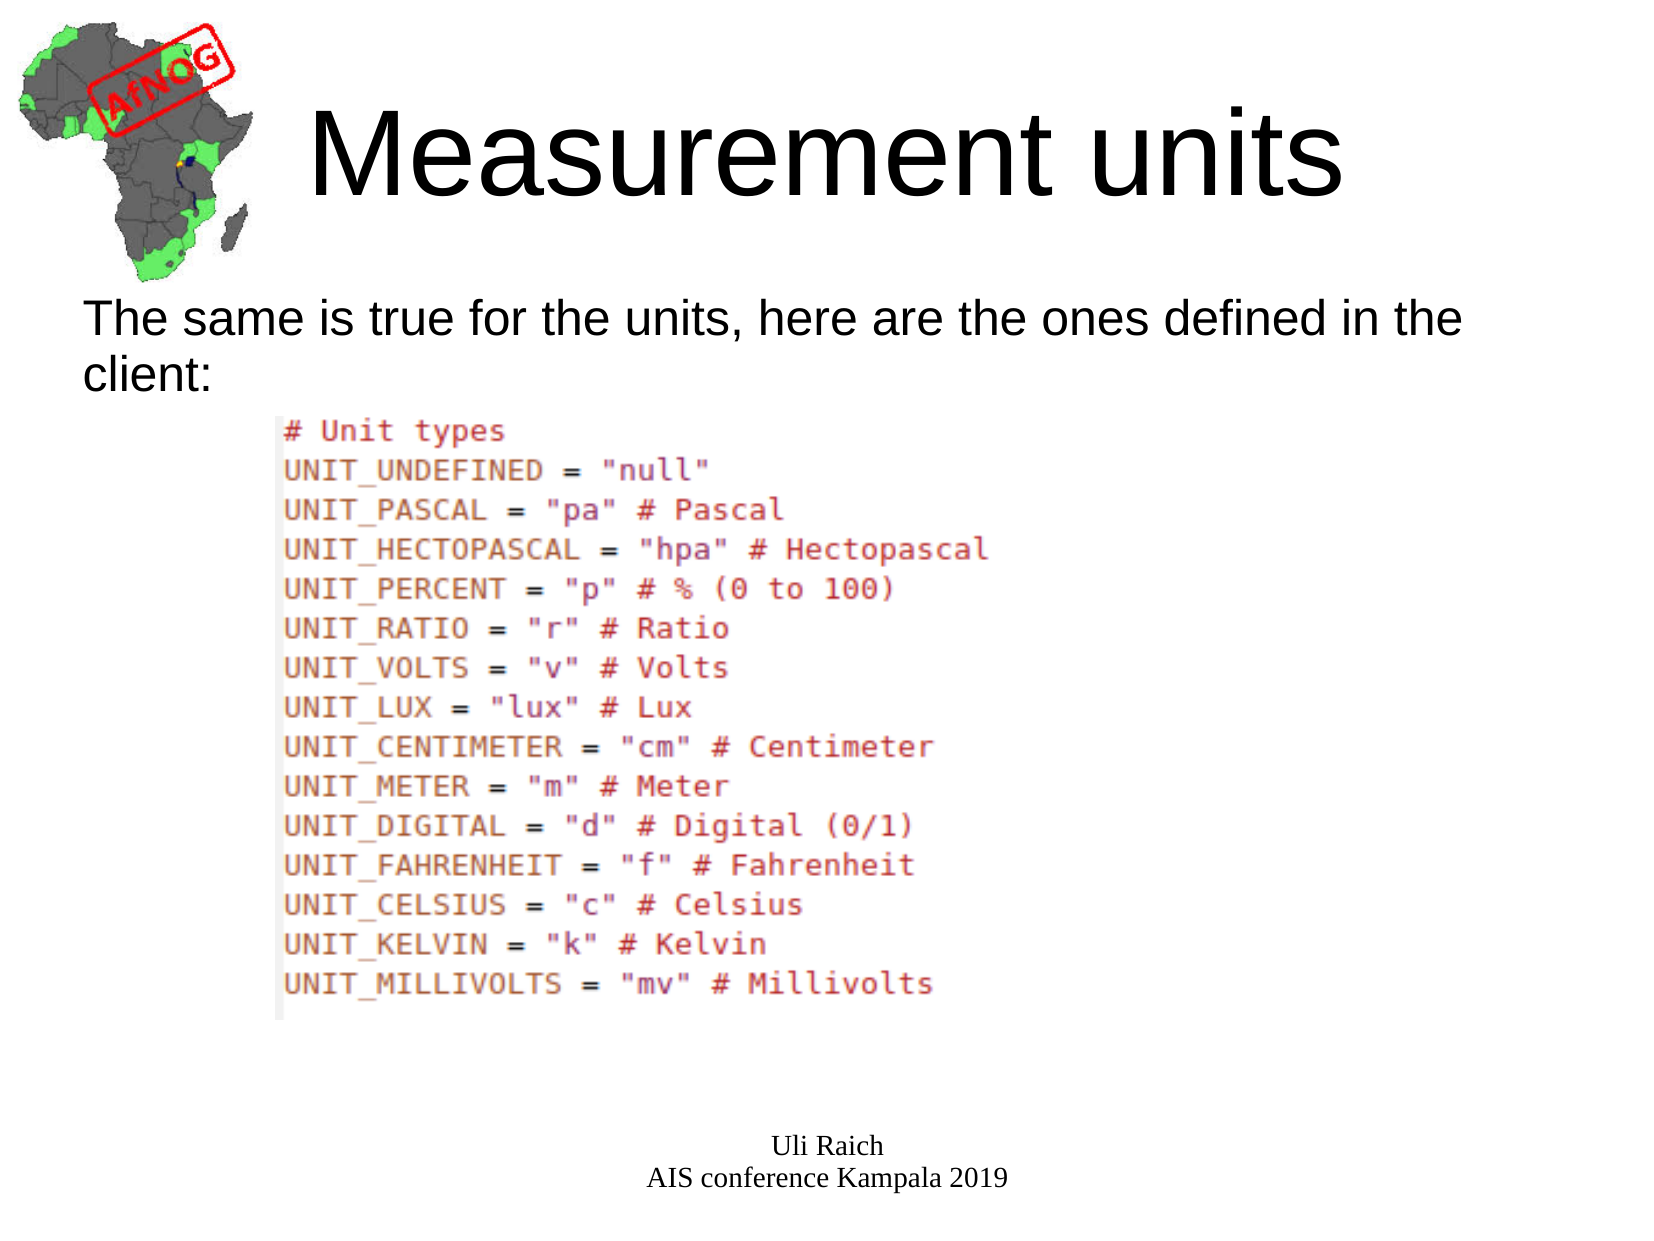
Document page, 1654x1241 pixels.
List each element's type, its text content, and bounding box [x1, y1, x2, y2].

list The same is true for the units, here are the ones defined in the client: [82, 290, 1571, 1010]
title Measurement units [82, 49, 1571, 257]
picture [9, 0, 259, 291]
picture [275, 416, 1103, 1021]
